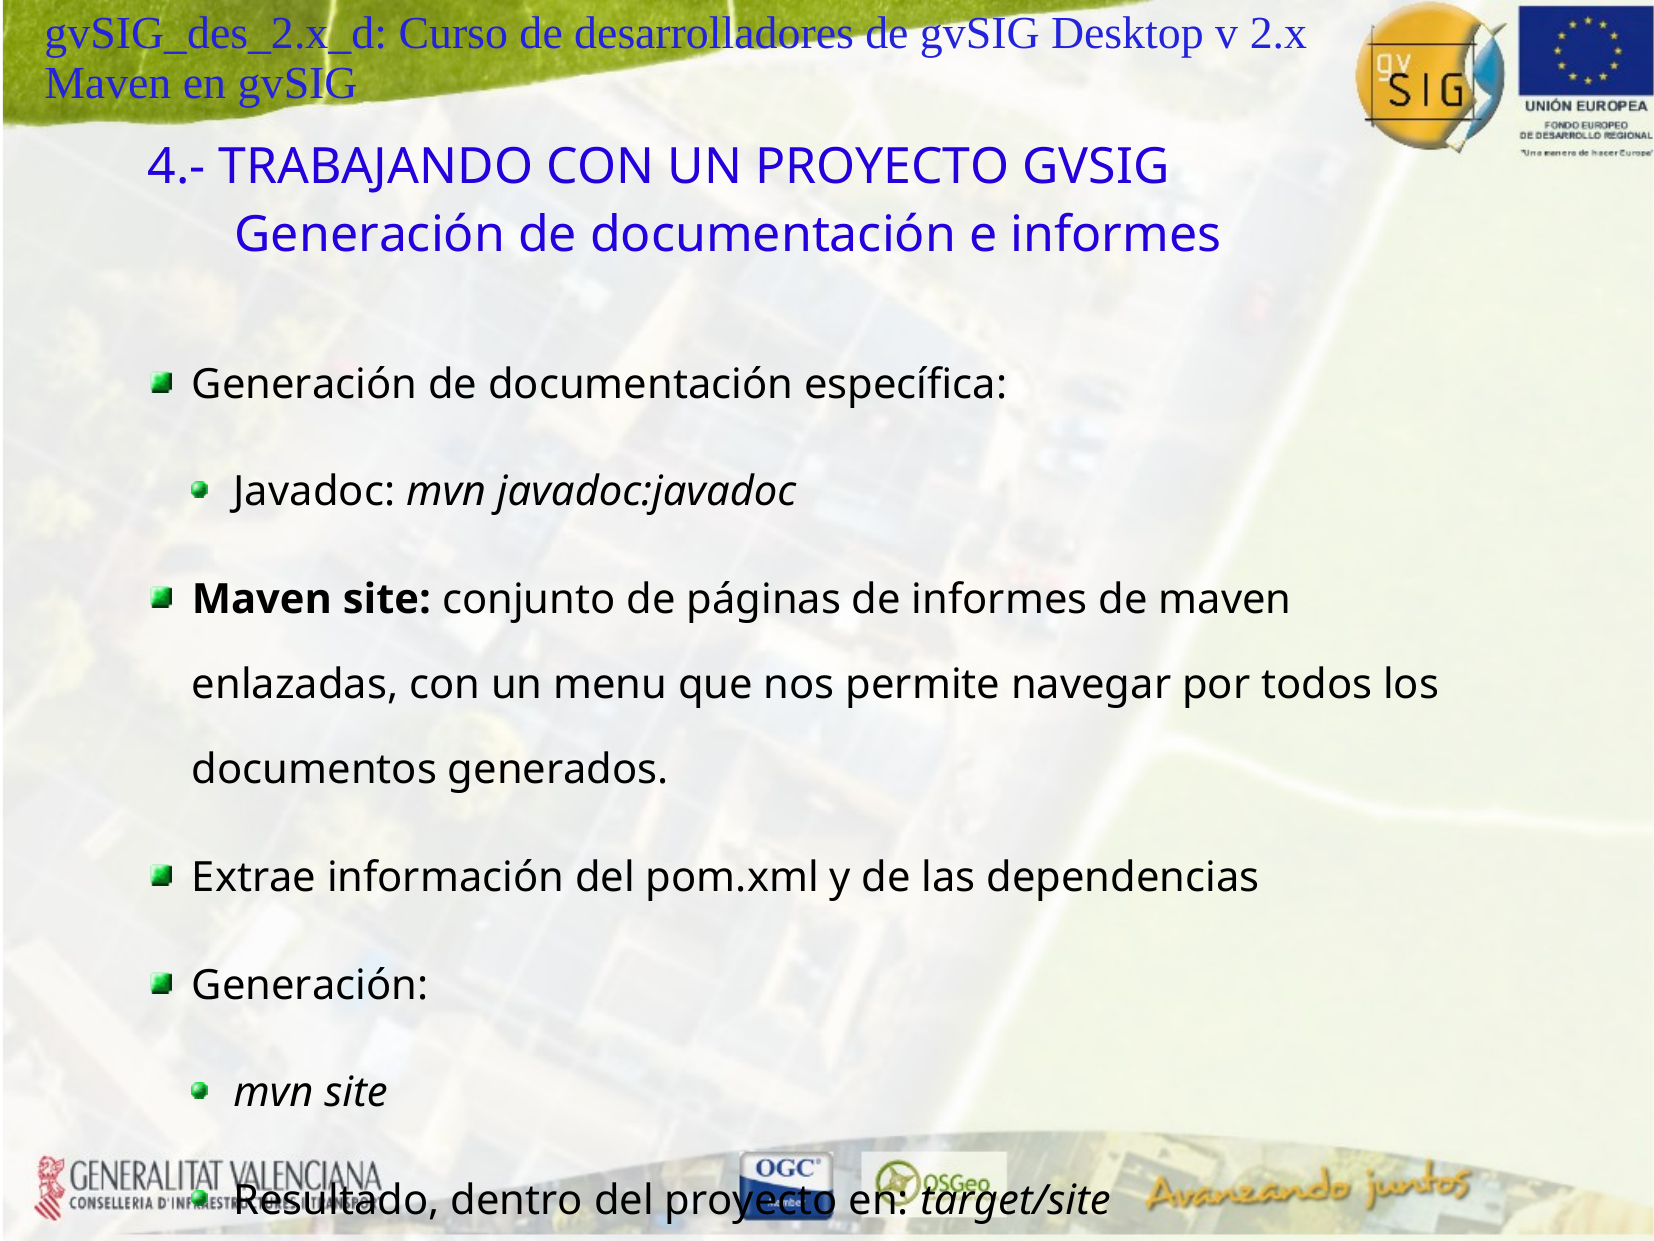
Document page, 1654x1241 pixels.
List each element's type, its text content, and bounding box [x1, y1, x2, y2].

text_box Generación de documentación específica: Javadoc: mvn javadoc:javadoc Maven site: conjunto de páginas de informes de maven enlazadas, con un menu que nos permite navegar por todos los documentos generados. Extrae información del pom.xml y de las dependencias Generación: mvn site Resultado, dentro del proyecto en: target/site [147, 324, 1505, 1123]
title 4.- TRABAJANDO CON UN PROYECTO GVSIG Generación de documentación e informes [147, 124, 1595, 272]
picture [2, 0, 1654, 1241]
